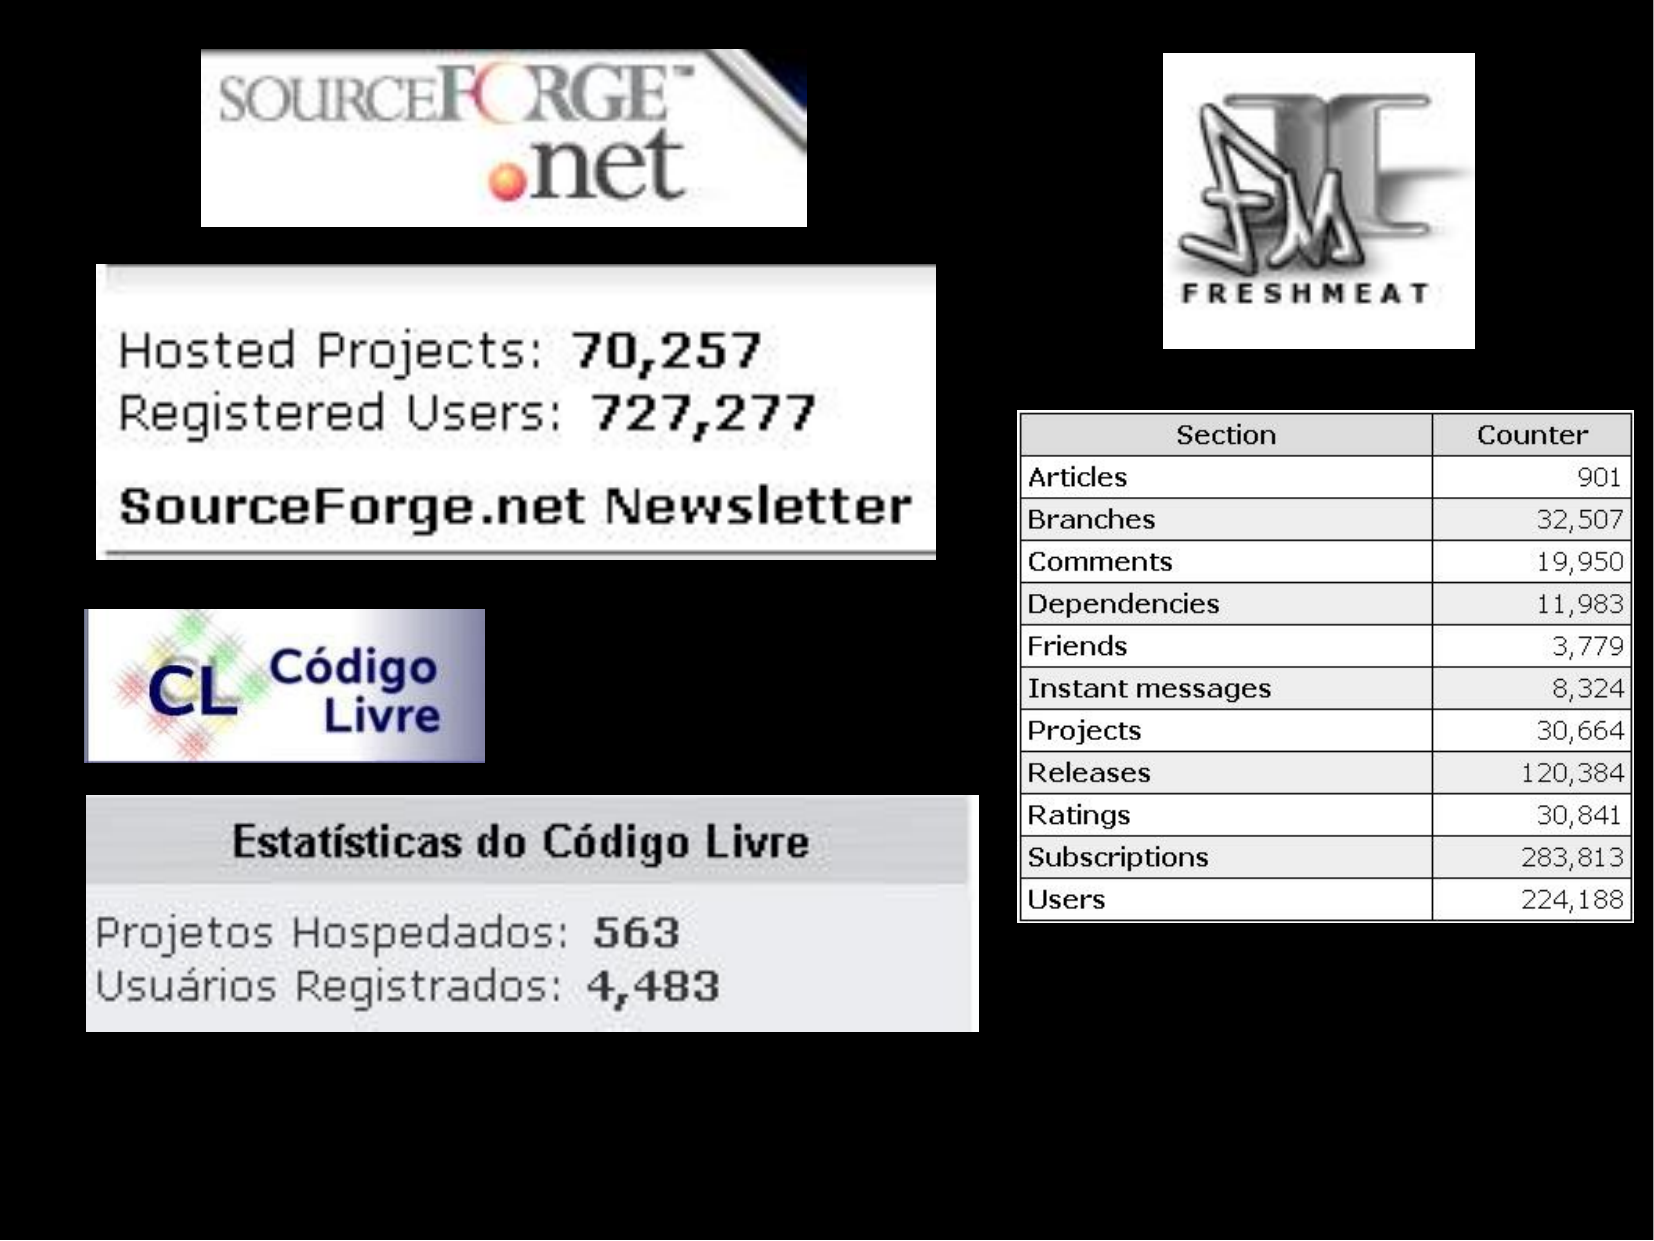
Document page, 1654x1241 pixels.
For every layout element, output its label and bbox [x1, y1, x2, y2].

picture [1017, 410, 1634, 924]
picture [201, 49, 807, 227]
picture [84, 609, 485, 763]
picture [86, 795, 979, 1032]
picture [96, 264, 936, 560]
picture [1163, 53, 1475, 349]
